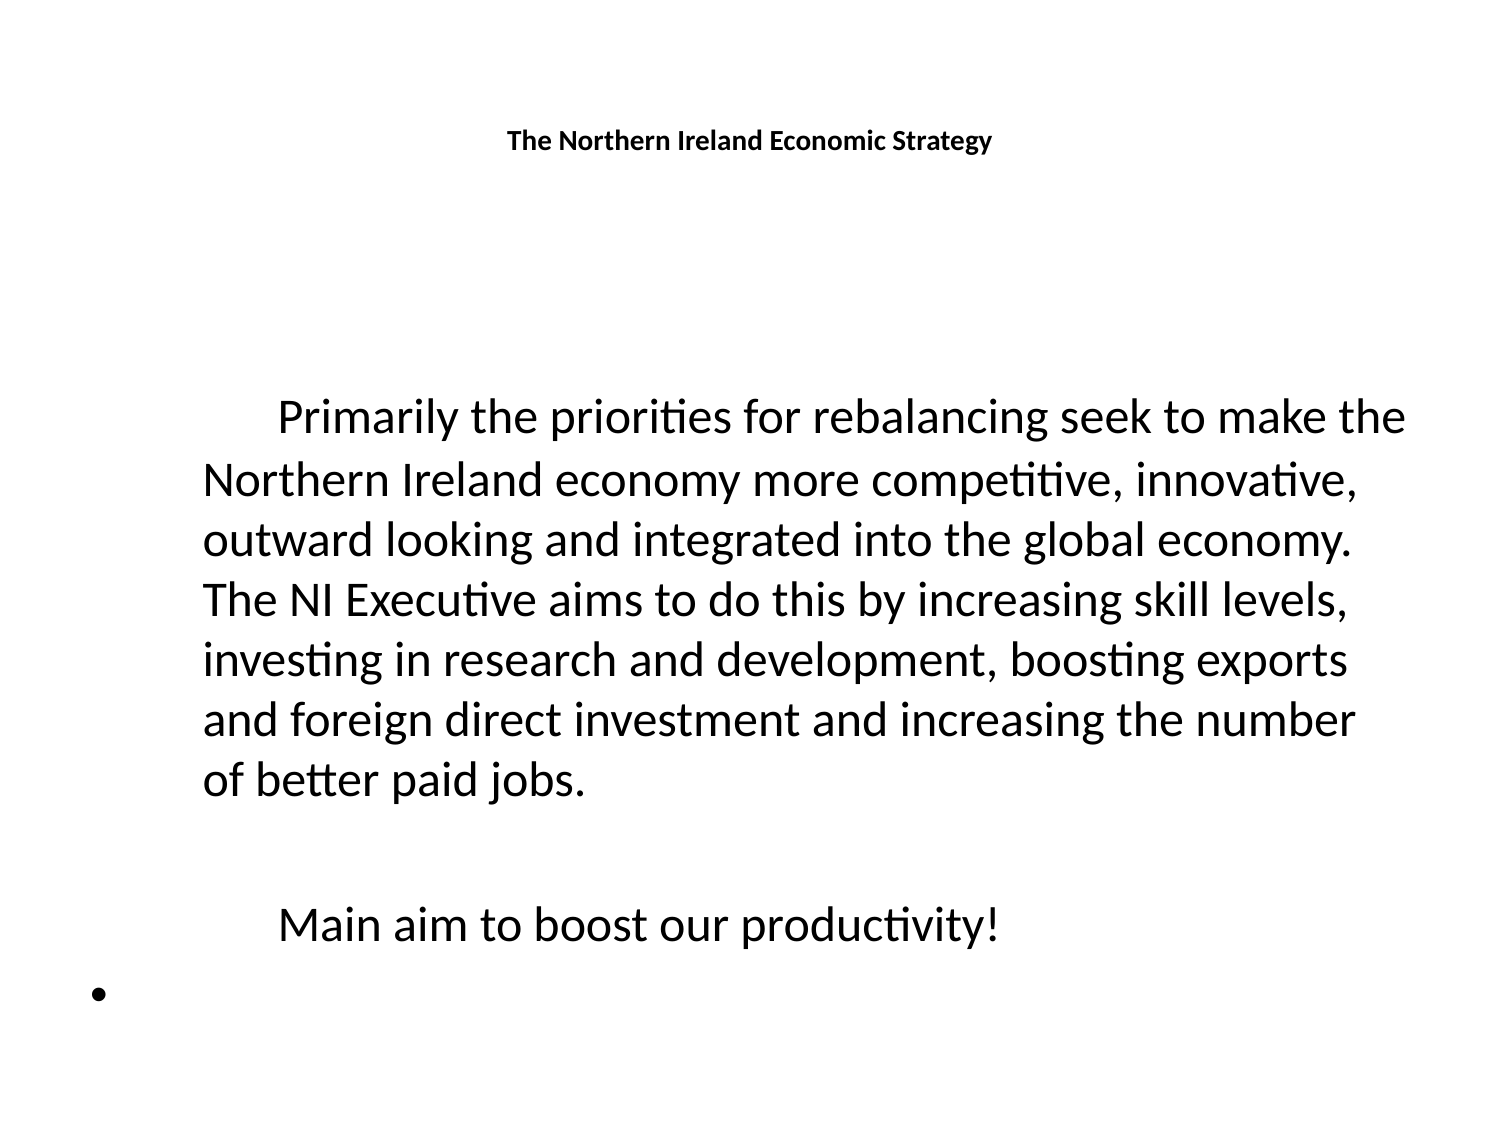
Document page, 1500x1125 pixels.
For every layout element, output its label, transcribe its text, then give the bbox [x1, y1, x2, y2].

title The Northern Ireland Economic Strategy [75, 45, 1426, 233]
list Primarily the priorities for rebalancing seek to make the Northern Ireland economy more competitive, innovative, outward looking and integrated into the global economy. The NI Executive aims to do this by increasing skill levels, investing in research and development, boosting exports and foreign direct investment and increasing the number of better paid jobs. Main aim to boost our productivity! [75, 262, 1426, 1005]
